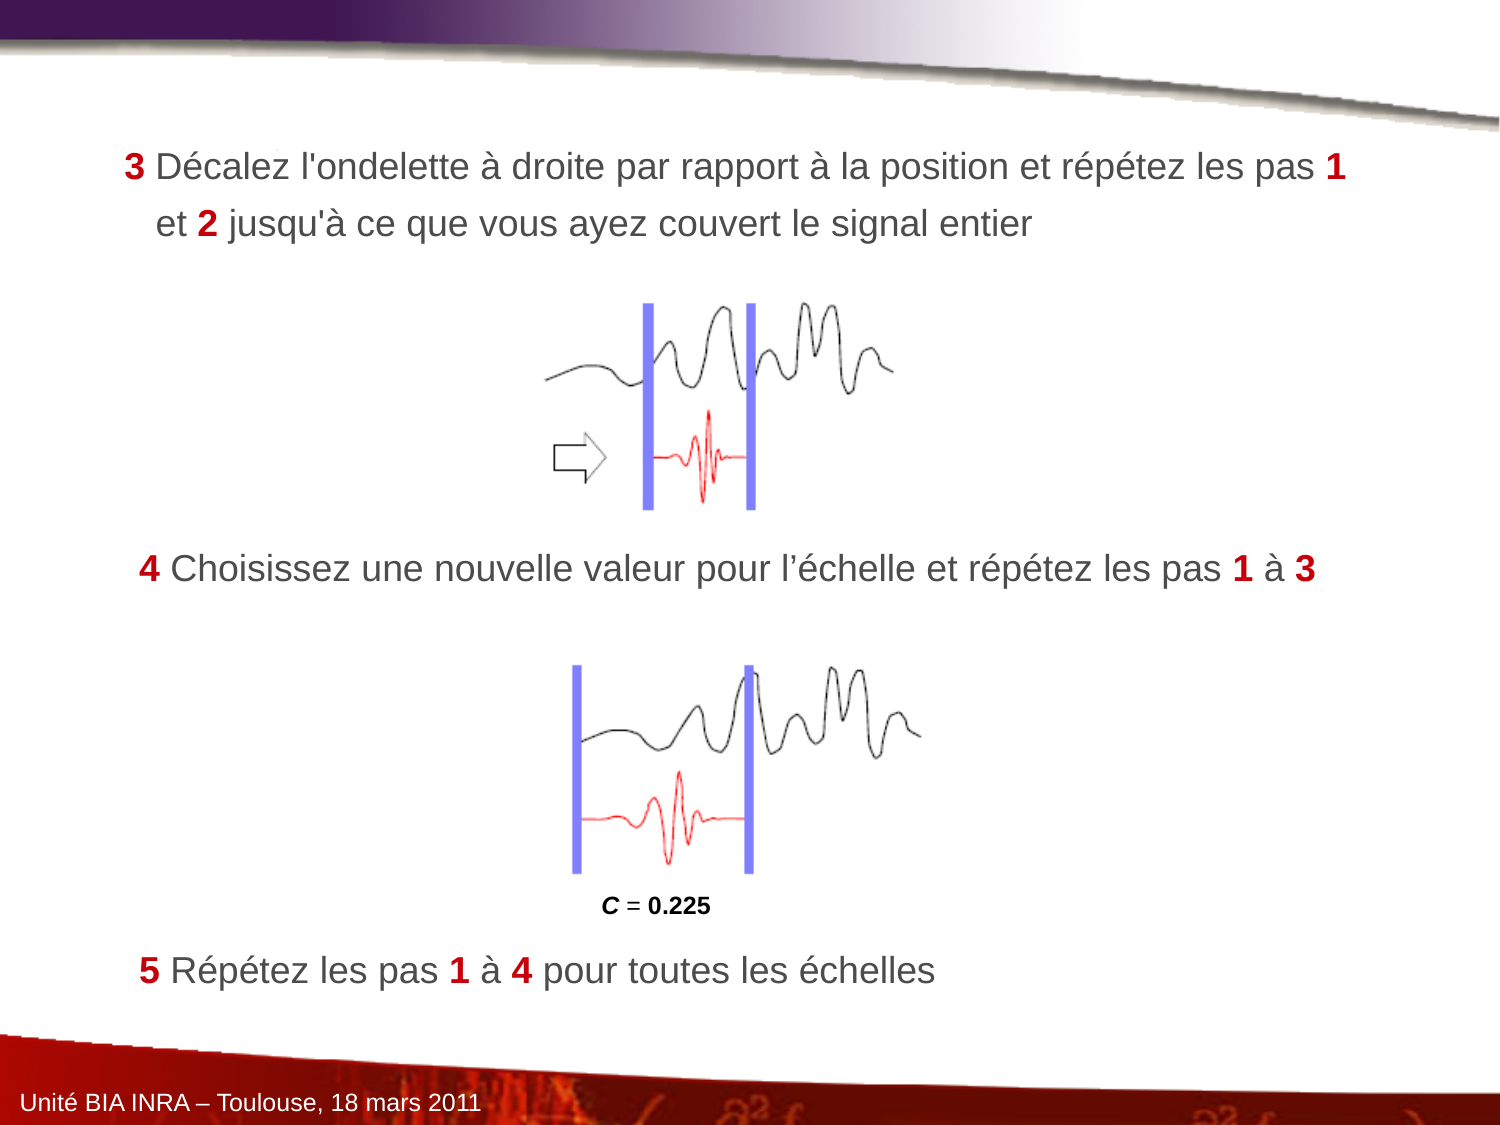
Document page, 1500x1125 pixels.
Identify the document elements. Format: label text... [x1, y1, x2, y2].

picture [0, 0, 1500, 154]
picture [524, 280, 908, 535]
text_box 4 Choisissez une nouvelle valeur pour l’échelle et répétez les pas 1 à 3 [124, 536, 1410, 612]
picture [0, 1022, 1500, 1125]
picture [560, 645, 959, 890]
list C = 0.225 [593, 891, 719, 921]
text_box 5 Répétez les pas 1 à 4 pour toutes les échelles [124, 938, 1448, 999]
list 3 Décalez l'ondelette à droite par rapport à la position et répétez les pas 1 et 2 jusqu'à ce que vous ayez couvert le signal entier [124, 145, 1384, 262]
